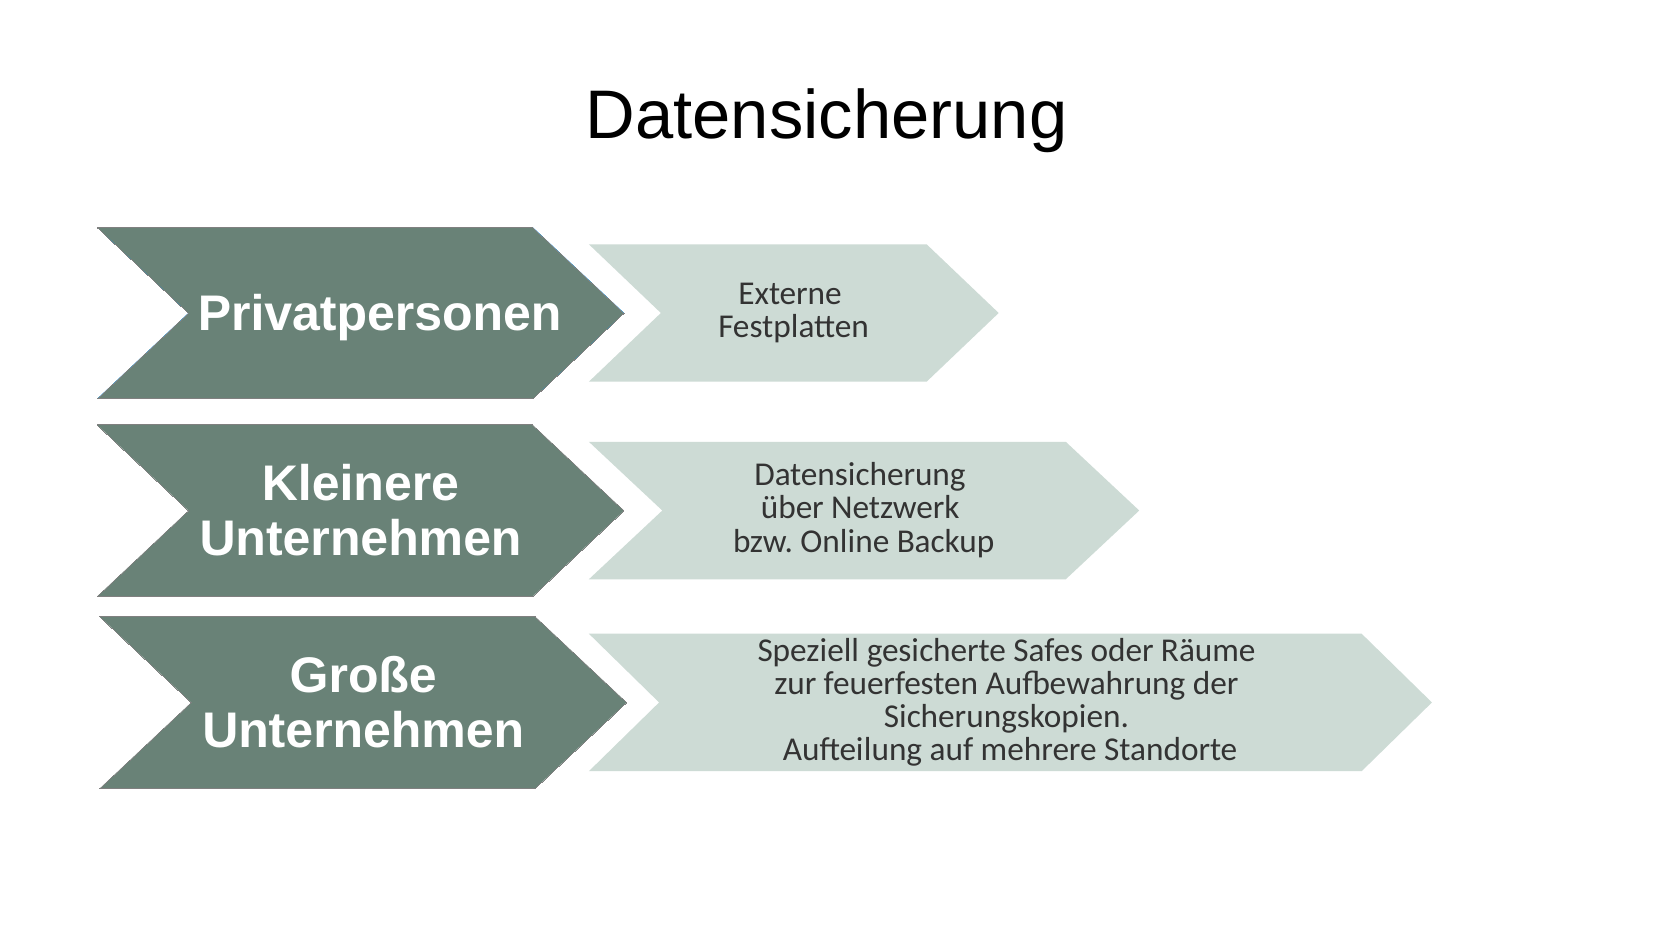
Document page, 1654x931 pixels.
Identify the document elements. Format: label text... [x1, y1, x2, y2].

text_box Kleinere Unternehmen [97, 424, 624, 597]
text_box Privatpersonen [97, 227, 624, 399]
title Datensicherung [82, 37, 1571, 193]
text_box Speziell gesicherte Safes oder Räume zur feuerfesten Aufbewahrung der Sicherungskopien. Aufteilung auf mehrere Standorte [588, 633, 1432, 772]
text_box Datensicherung über Netzwerk bzw. Online Backup [588, 441, 1140, 580]
text_box Große Unternehmen [99, 616, 627, 789]
text_box Externe Festplatten [588, 244, 999, 382]
